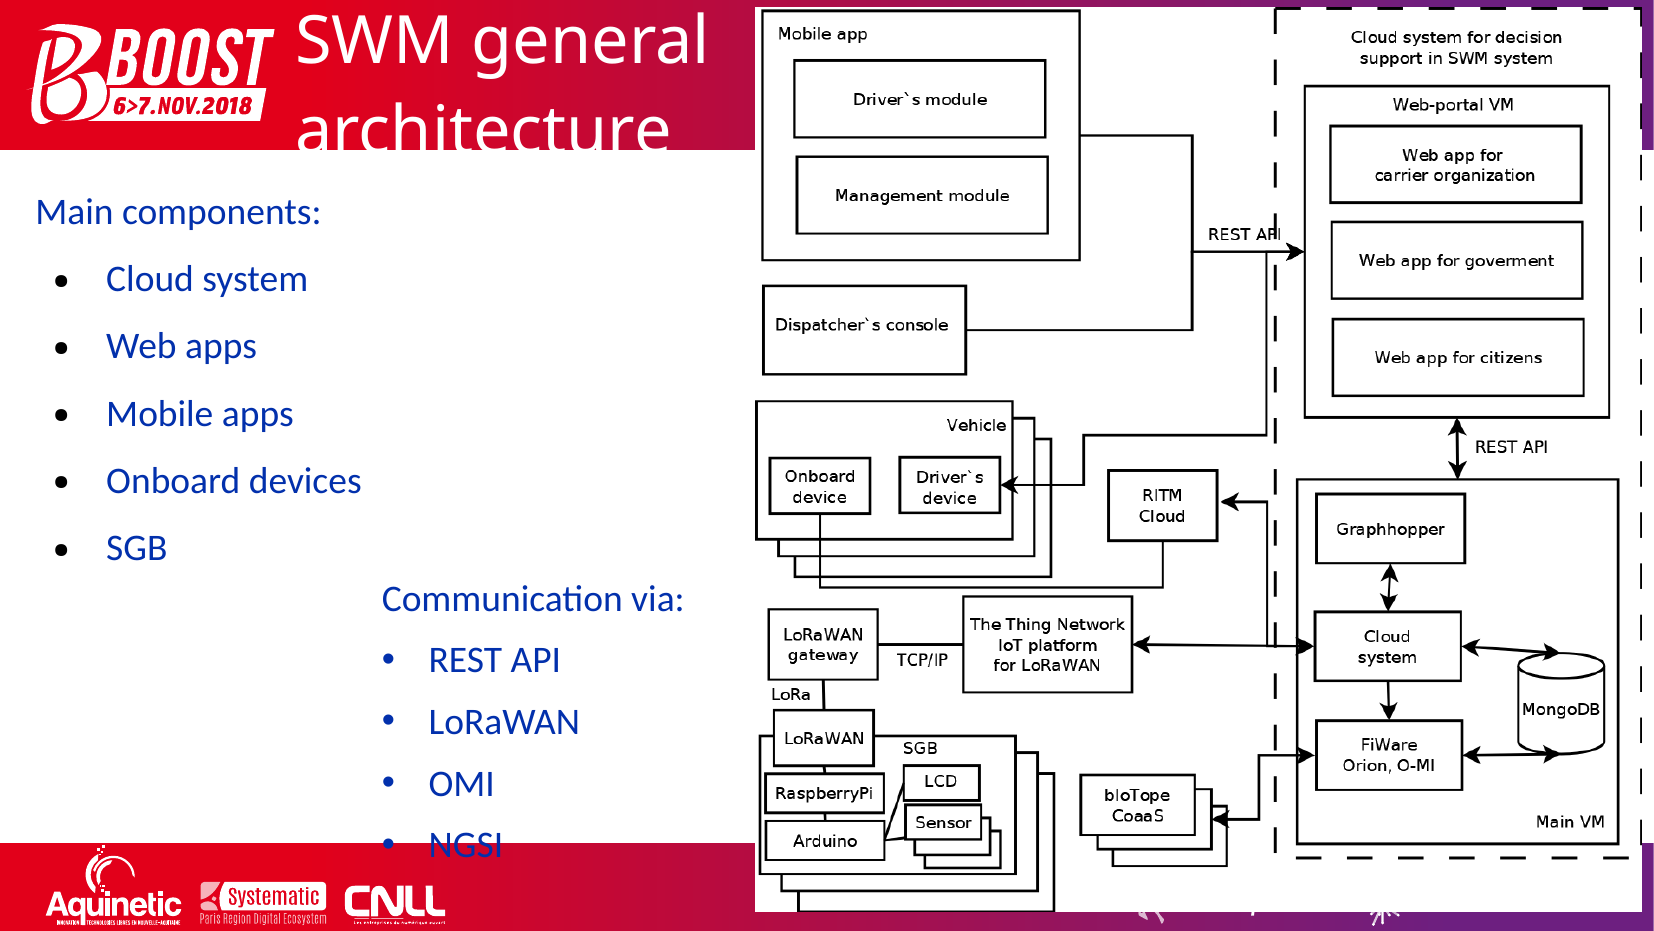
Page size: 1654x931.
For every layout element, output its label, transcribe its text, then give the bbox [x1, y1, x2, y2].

text_box Communication via: REST API LoRaWAN OMI NGSI [367, 543, 701, 873]
picture [755, 7, 1642, 912]
list Main components: Cloud system Web apps Mobile apps Onboard devices SGB [35, 177, 426, 815]
title SWM general architecture [295, 4, 1583, 161]
